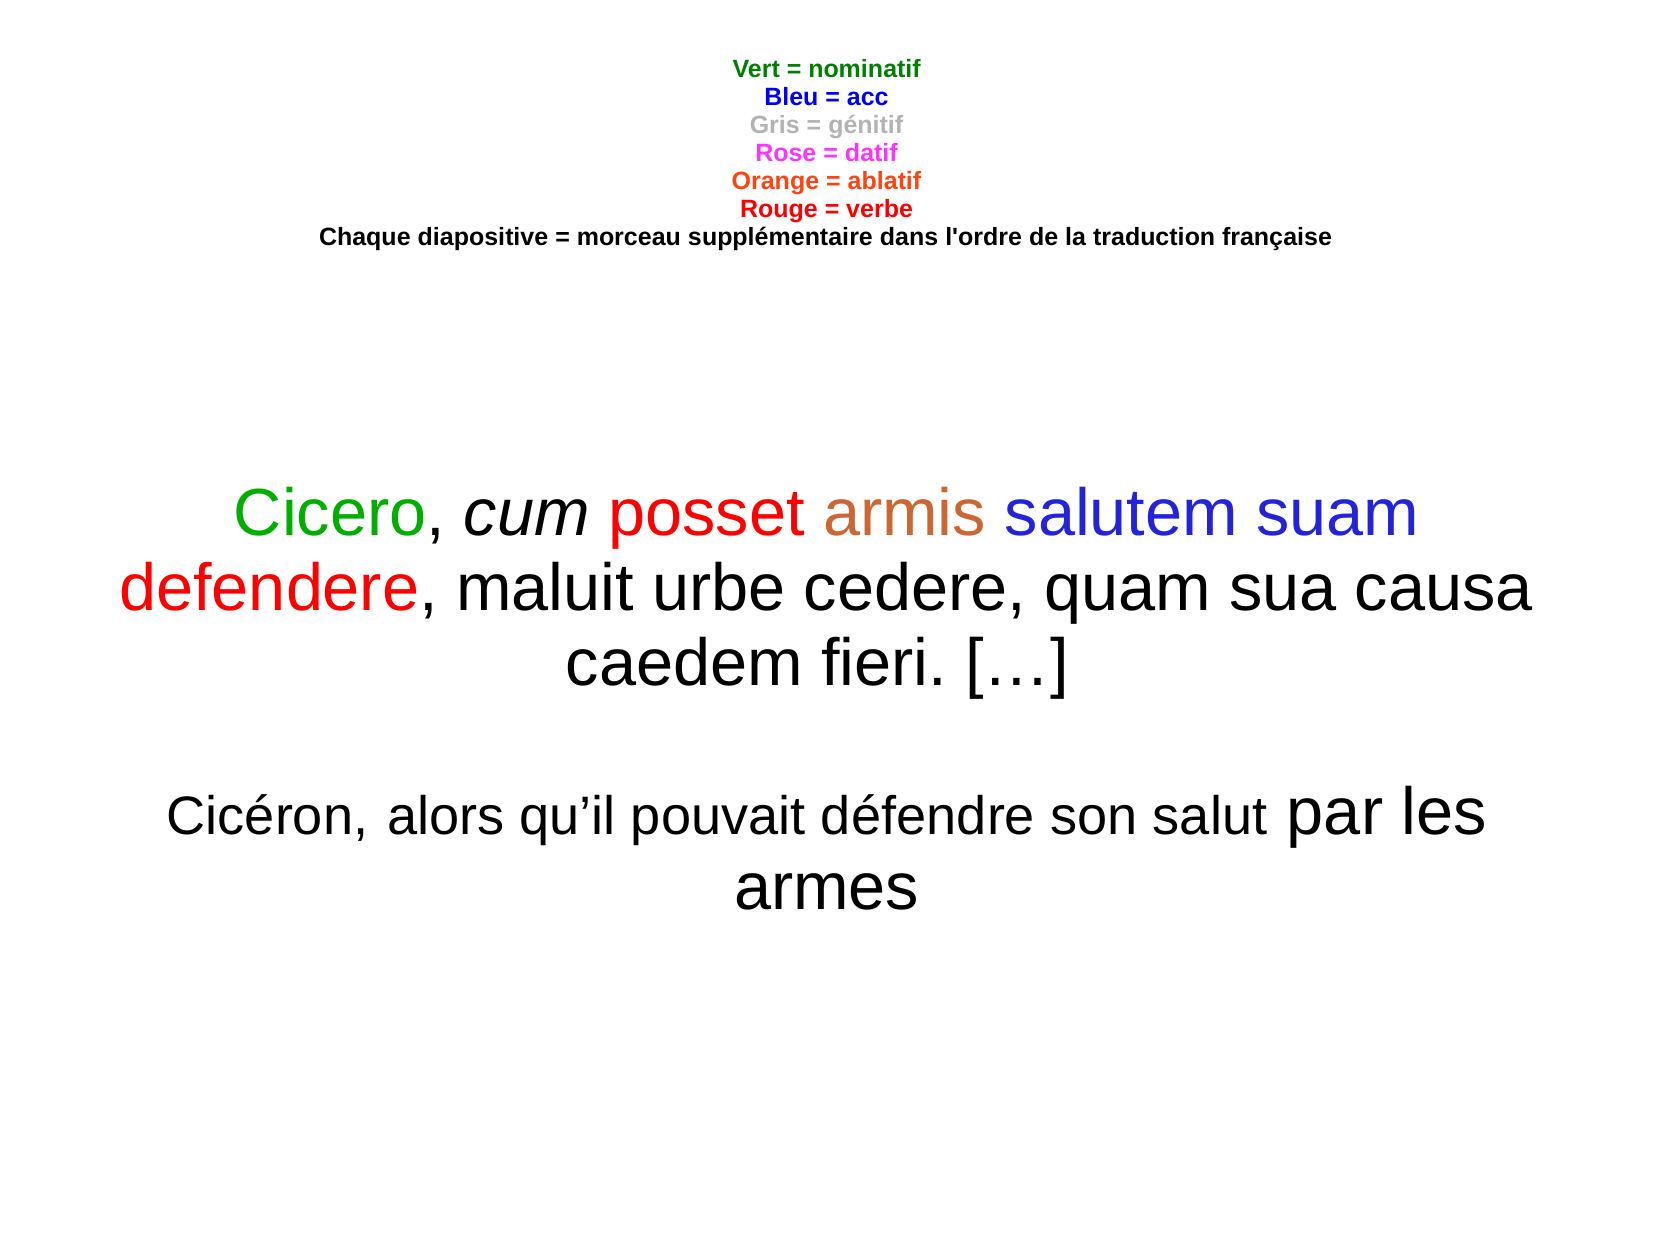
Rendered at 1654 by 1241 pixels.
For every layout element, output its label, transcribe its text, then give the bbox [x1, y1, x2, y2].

title Vert = nominatif Bleu = acc Gris = génitif Rose = datif Orange = ablatif Rouge = verbe Chaque diapositive = morceau supplémentaire dans l'ordre de la traduction française [82, 49, 1571, 257]
subtitle Cicero, cum posset armis salutem suam defendere, maluit urbe cedere, quam sua causa caedem fieri. […] Cicéron, alors qu’il pouvait défendre son salut par les armes [82, 290, 1571, 1109]
